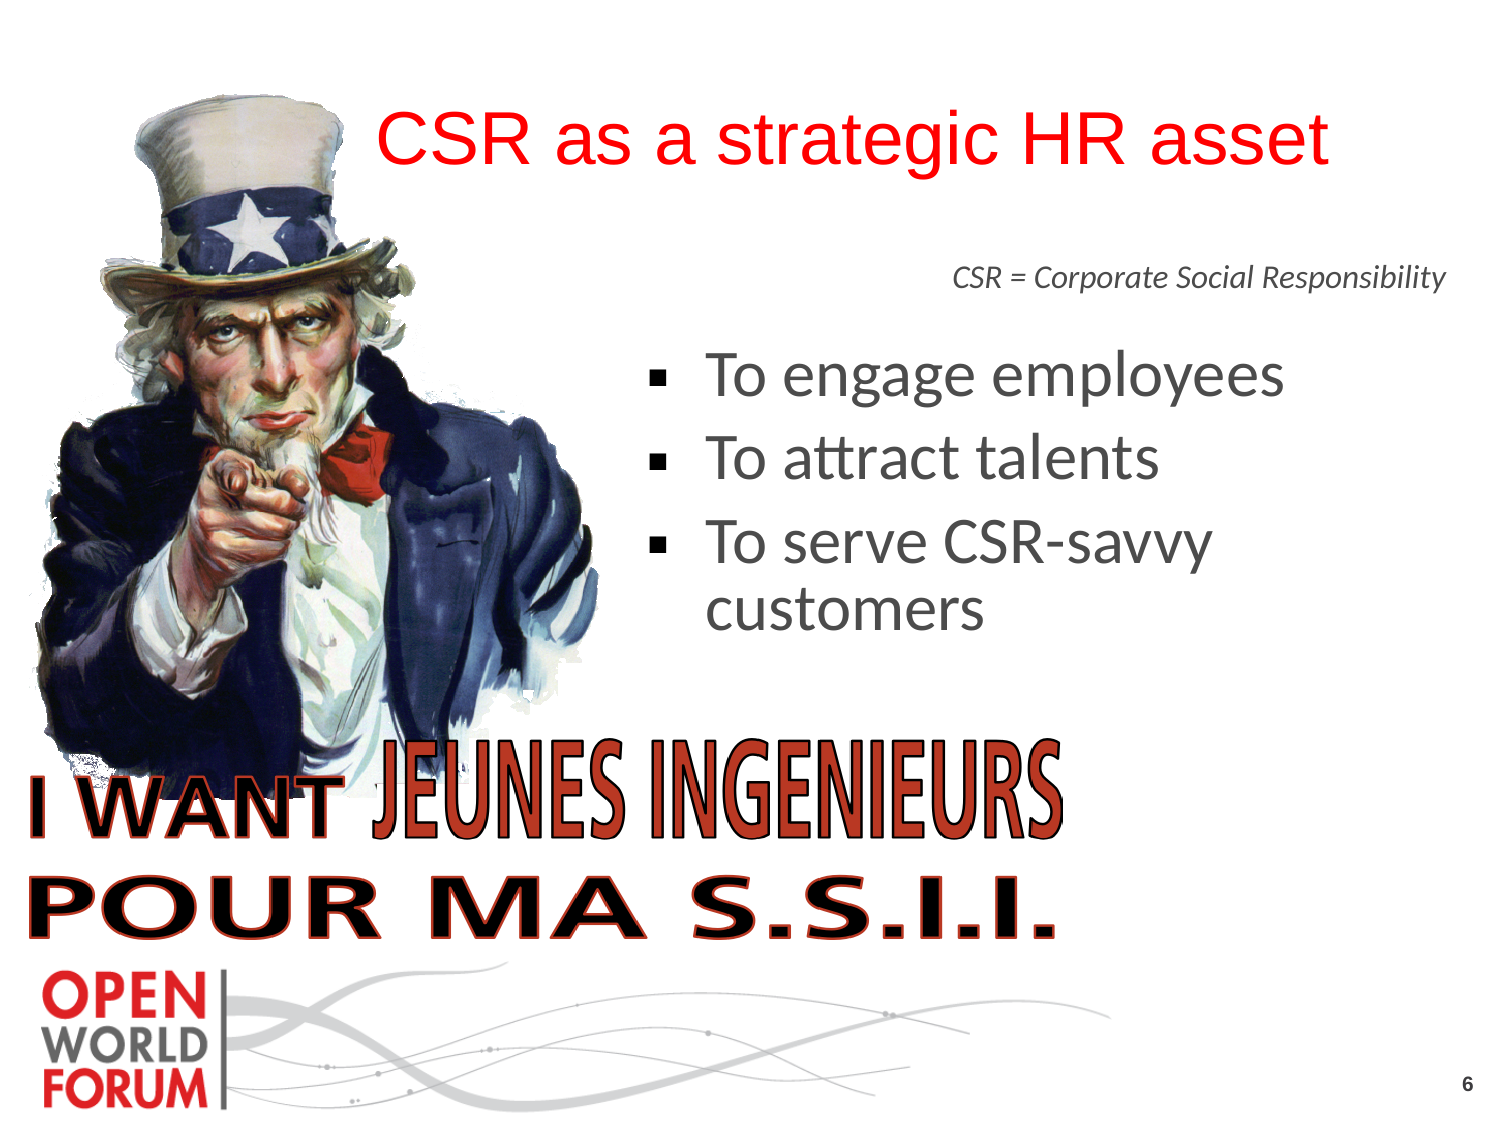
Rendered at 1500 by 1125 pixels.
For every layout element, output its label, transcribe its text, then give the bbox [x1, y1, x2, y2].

list CSR = Corporate Social Responsibility To engage employees To attract talents To serve CSR-savvy customers [649, 263, 1447, 1006]
list [75, 988, 649, 1006]
title CSR as a strategic HR asset [75, 44, 1425, 233]
picture [29, 94, 1112, 1119]
